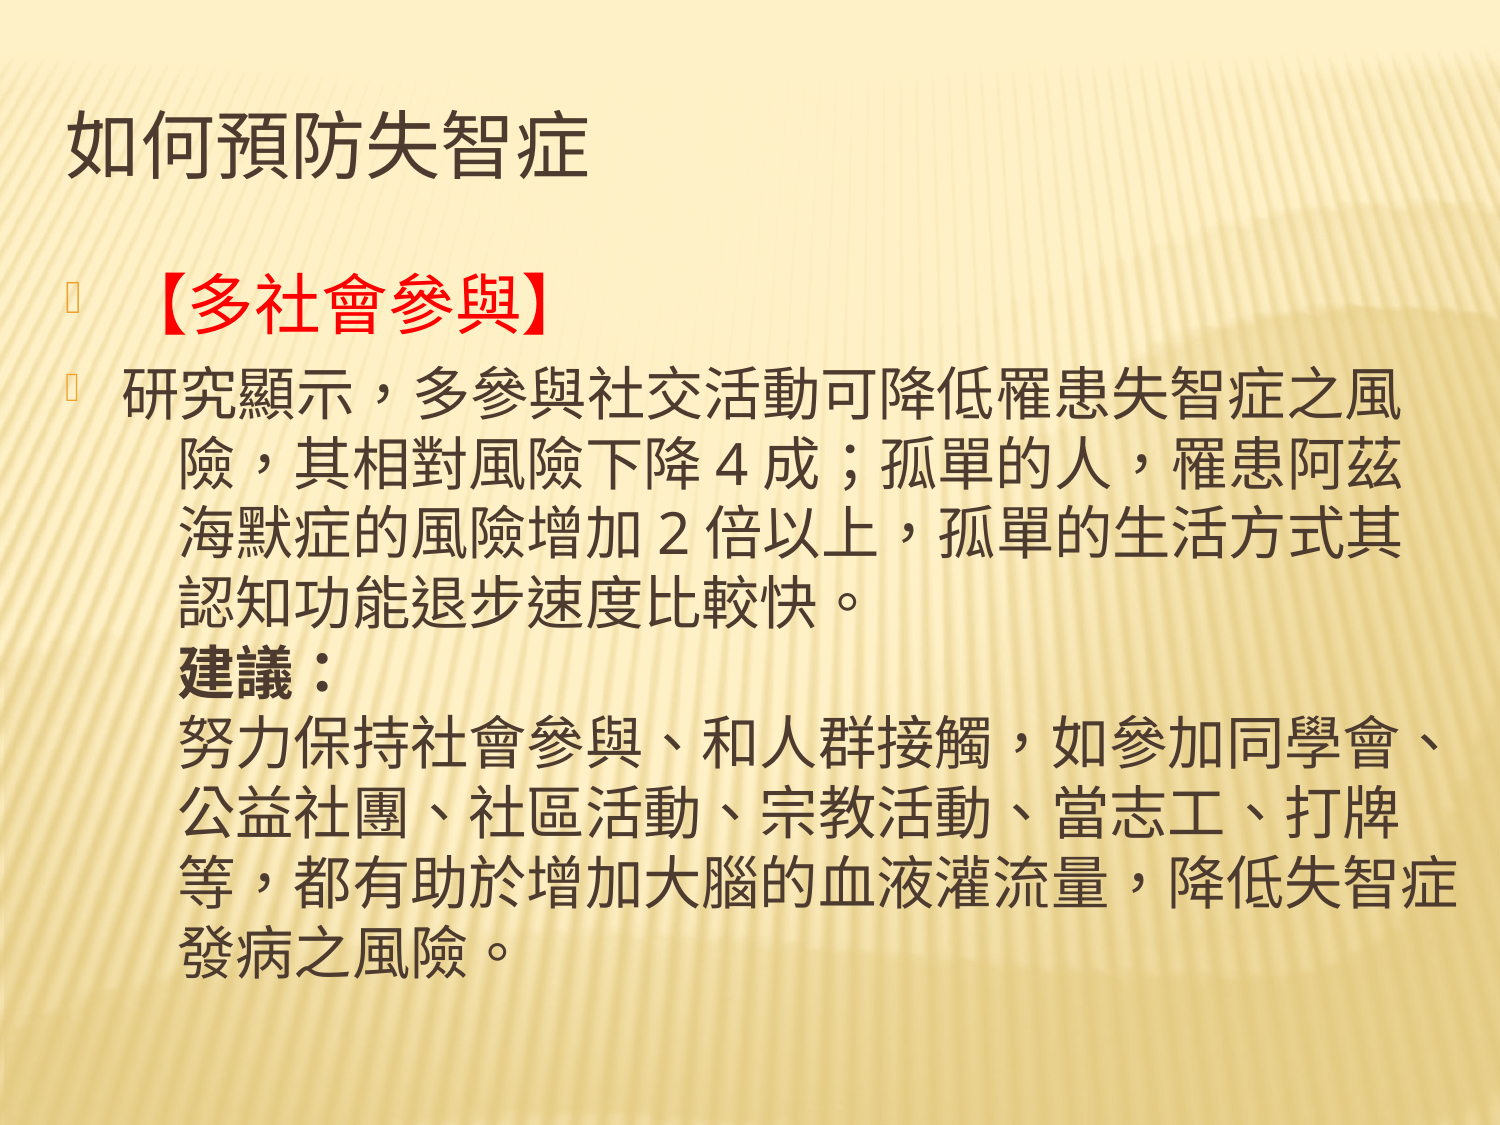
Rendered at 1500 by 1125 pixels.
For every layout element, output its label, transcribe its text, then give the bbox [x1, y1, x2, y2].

list 【多社會參與】 研究顯示，多參與社交活動可降低罹患失智症之風險，其相對風險下降4成；孤單的人，罹患阿茲海默症的風險增加2倍以上，孤單的生活方式其認知功能退步速度比較快。 建議： 努力保持社會參與、和人群接觸，如參加同學會、公益社團、社區活動、宗教活動、當志工、打牌等，都有助於增加大腦的血液灌流量，降低失智症發病之風險。 [50, 254, 1476, 998]
title 如何預防失智症 [50, 75, 1476, 213]
